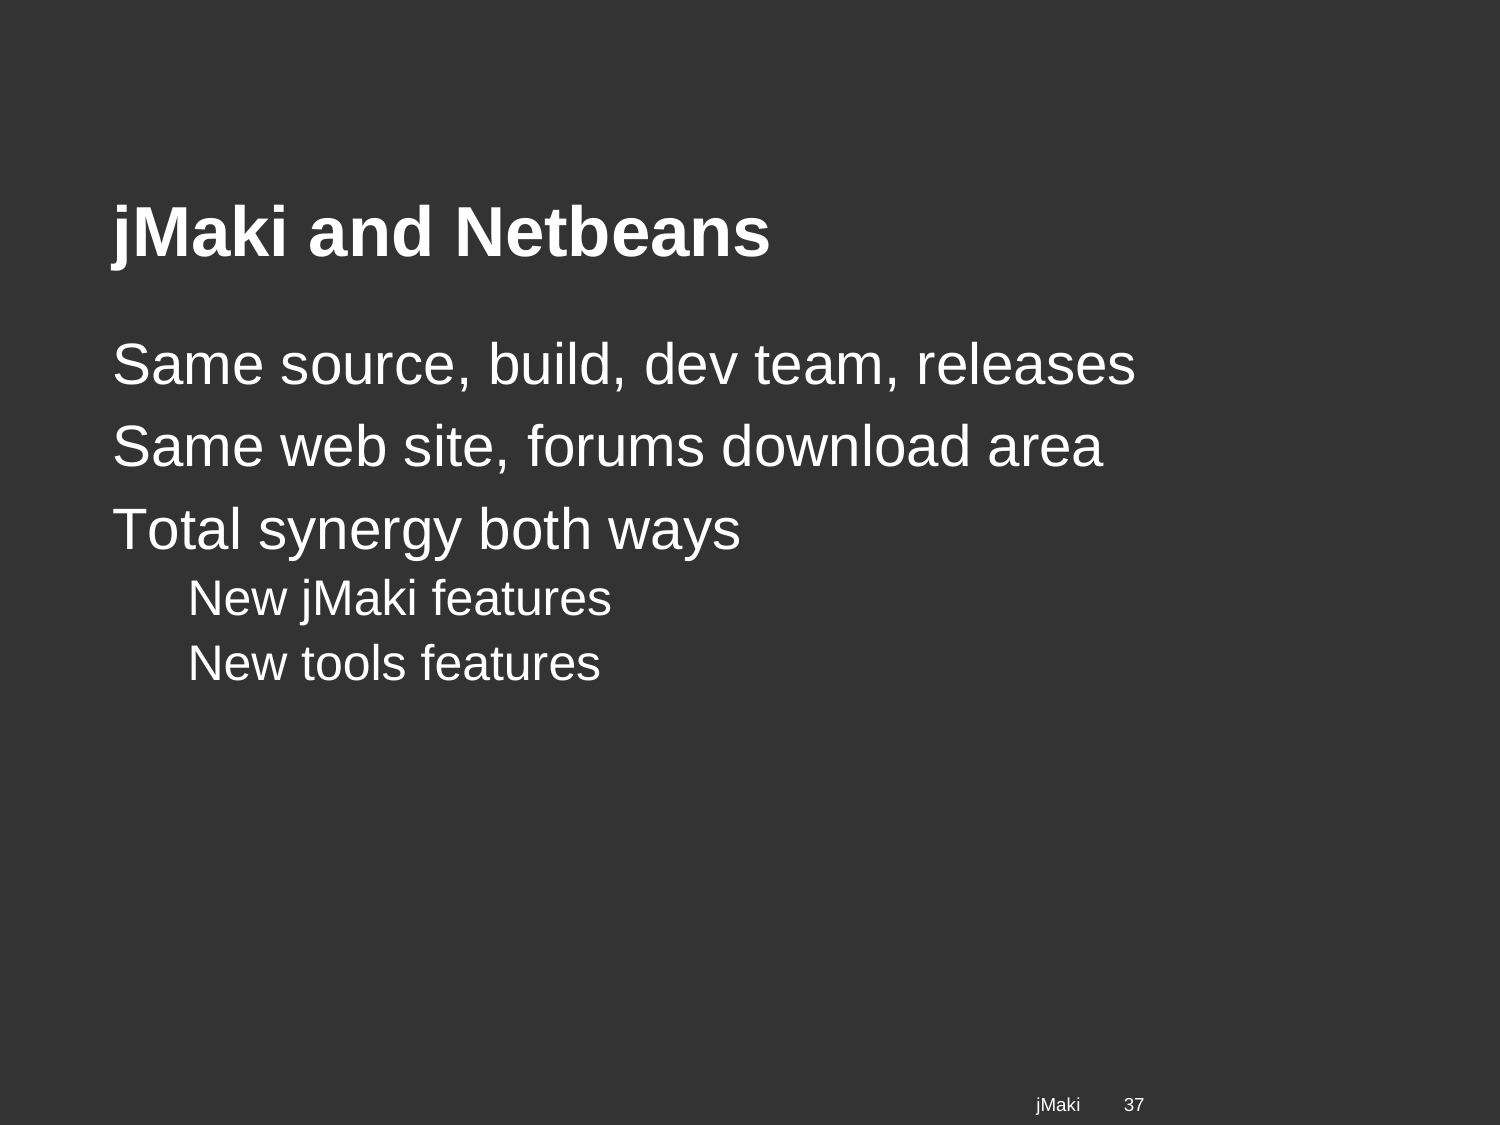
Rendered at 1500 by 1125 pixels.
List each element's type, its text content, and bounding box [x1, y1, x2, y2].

title jMaki and Netbeans [112, 119, 1417, 271]
list Same source, build, dev team, releases Same web site, forums download area Total synergy both ways New jMaki features New tools features [112, 337, 1463, 1030]
